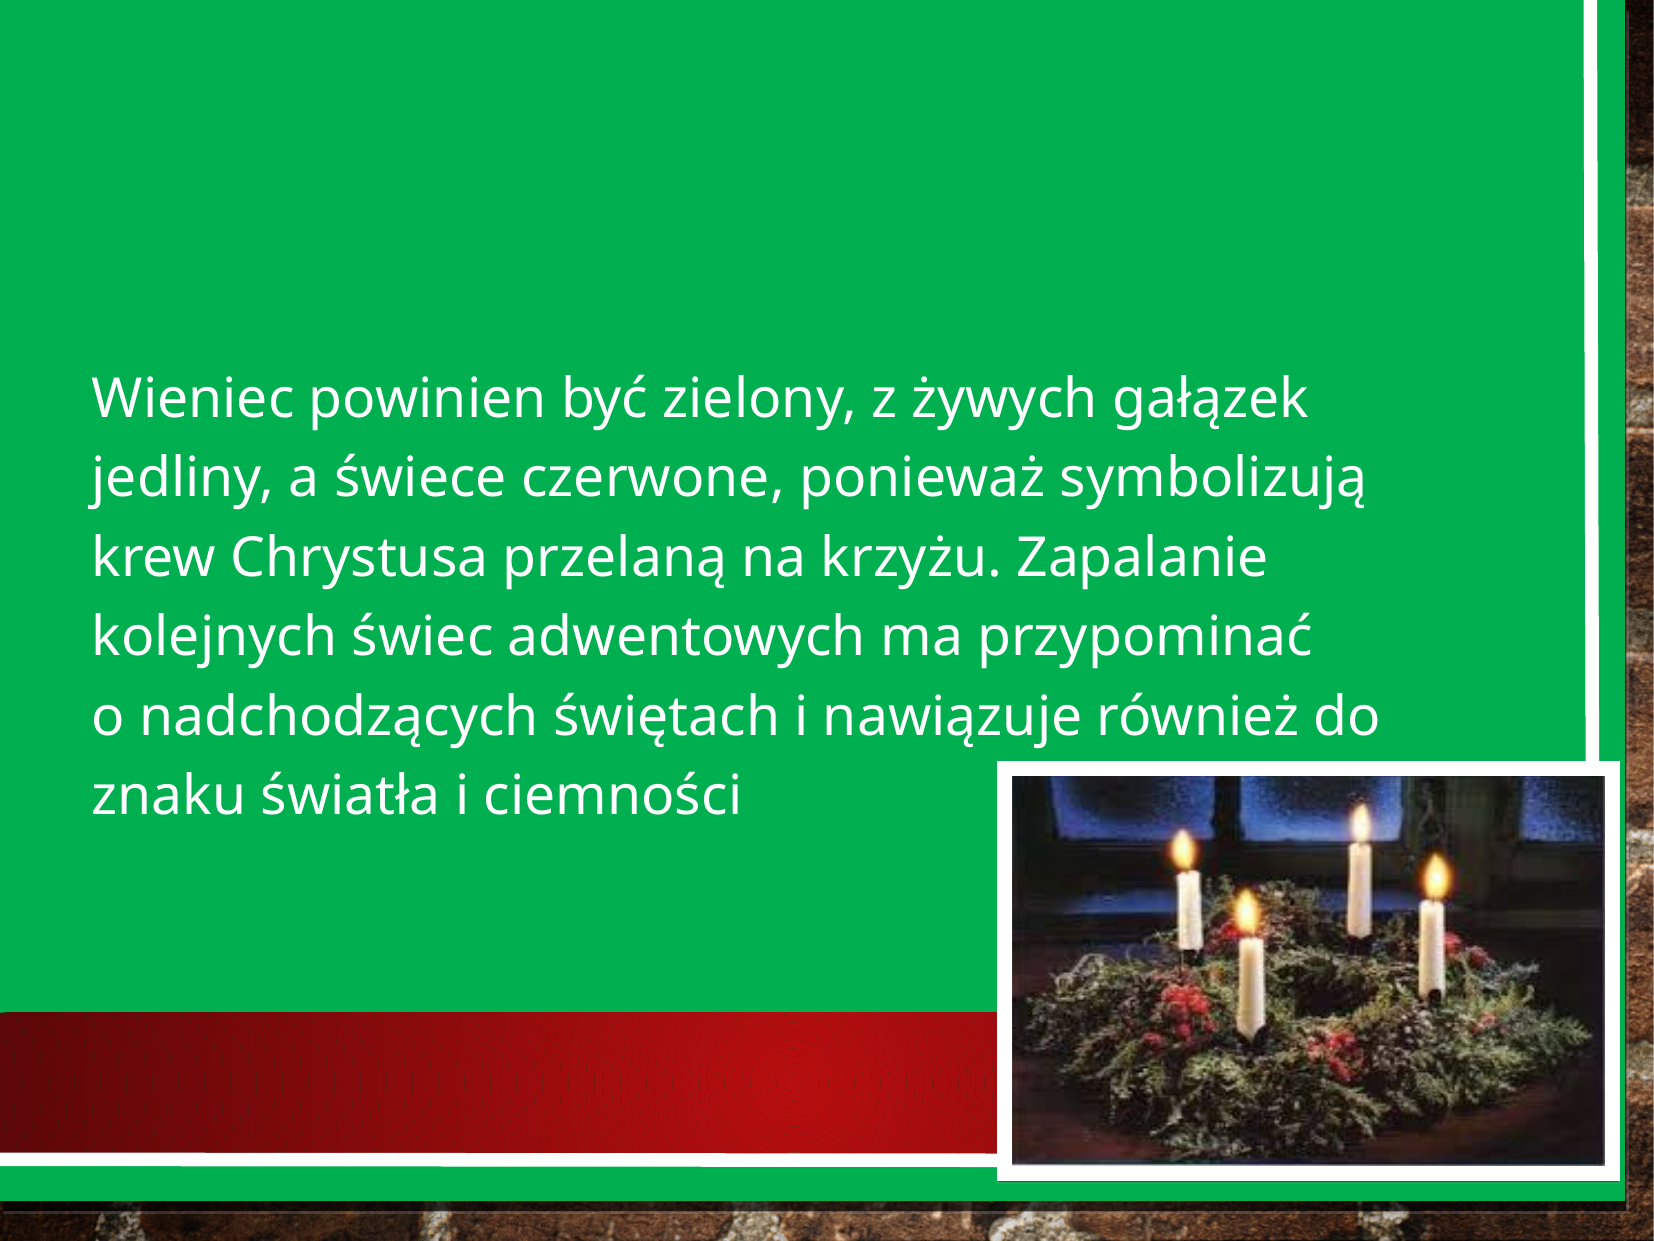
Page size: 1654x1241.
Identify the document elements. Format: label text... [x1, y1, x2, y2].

picture [1011, 775, 1606, 1167]
list Wieniec powinien być zielony, z żywych gałązek jedliny, a świece czerwone, ponieważ symbolizują krew Chrystusa przelaną na krzyżu. Zapalanie kolejnych świec adwentowych ma przypominać o nadchodzących świętach i nawiązuje również do znaku światła i ciemności [76, 287, 1487, 887]
